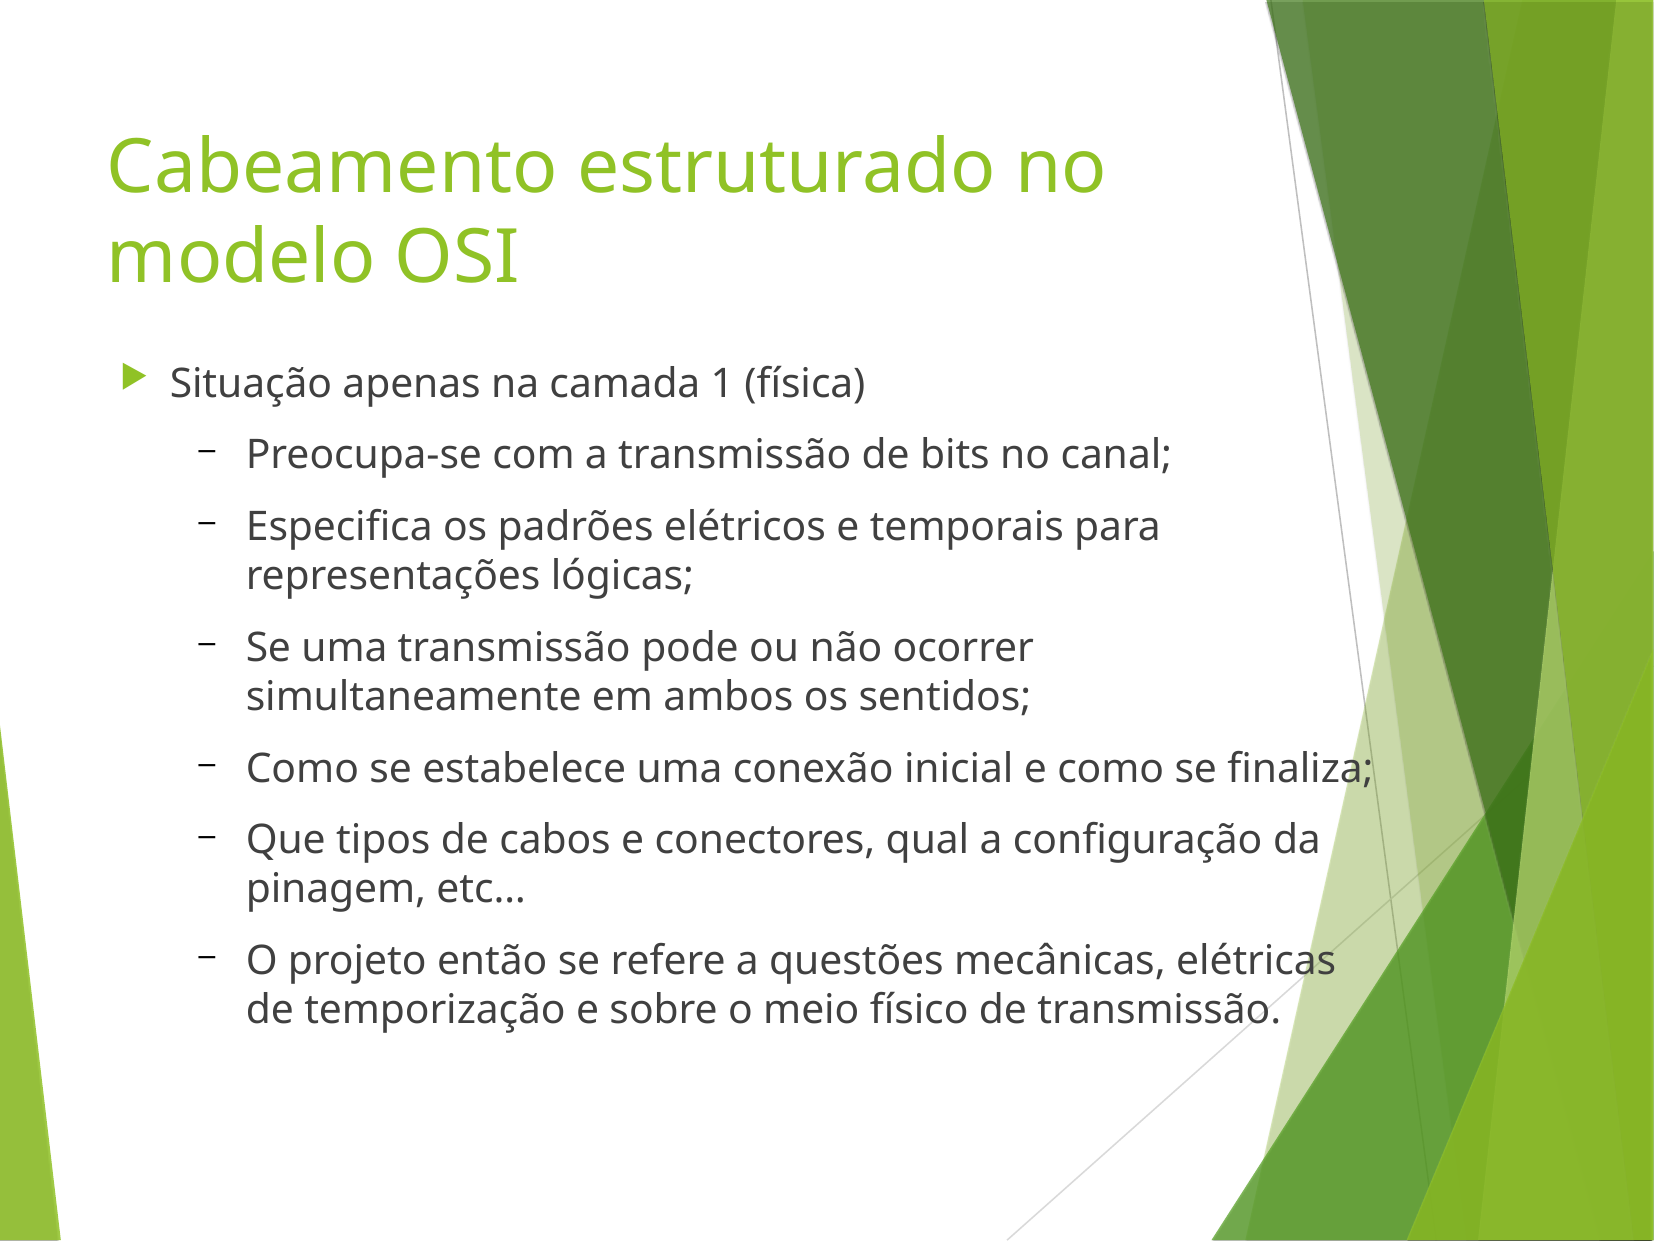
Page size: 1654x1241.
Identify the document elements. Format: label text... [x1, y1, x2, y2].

list Situação apenas na camada 1 (física) Preocupa-se com a transmissão de bits no canal; Especifica os padrões elétricos e temporais para representações lógicas; Se uma transmissão pode ou não ocorrer simultaneamente em ambos os sentidos; Como se estabelece uma conexão inicial e como se finaliza; Que tipos de cabos e conectores, qual a configuração da pinagem, etc… O projeto então se refere a questões mecânicas, elétricas de temporização e sobre o meio físico de transmissão. [104, 348, 1394, 1063]
title Cabeamento estruturado no modelo OSI [91, 110, 1258, 349]
